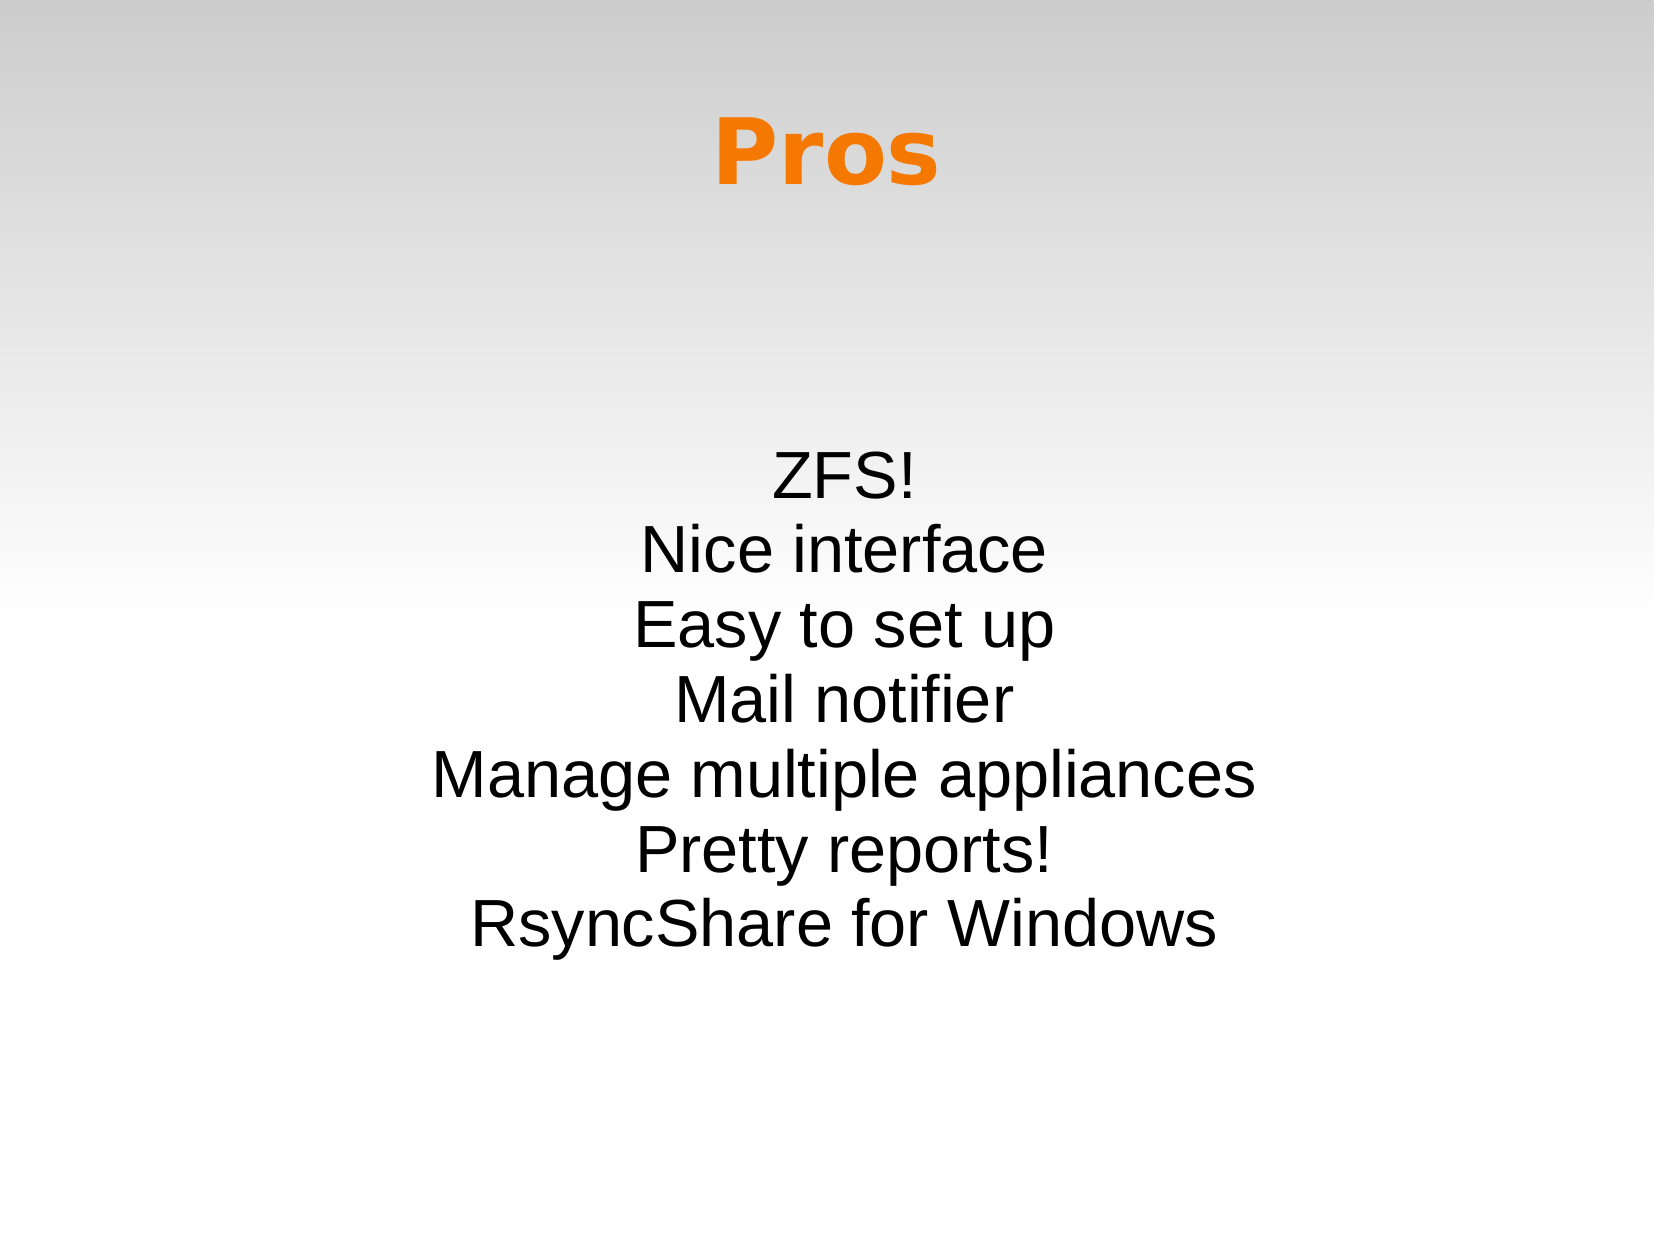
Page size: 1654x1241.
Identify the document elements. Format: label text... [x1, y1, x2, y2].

title Pros [82, 49, 1571, 257]
subtitle ZFS! Nice interface Easy to set up Mail notifier Manage multiple appliances Pretty reports! RsyncShare for Windows [82, 290, 1571, 1109]
